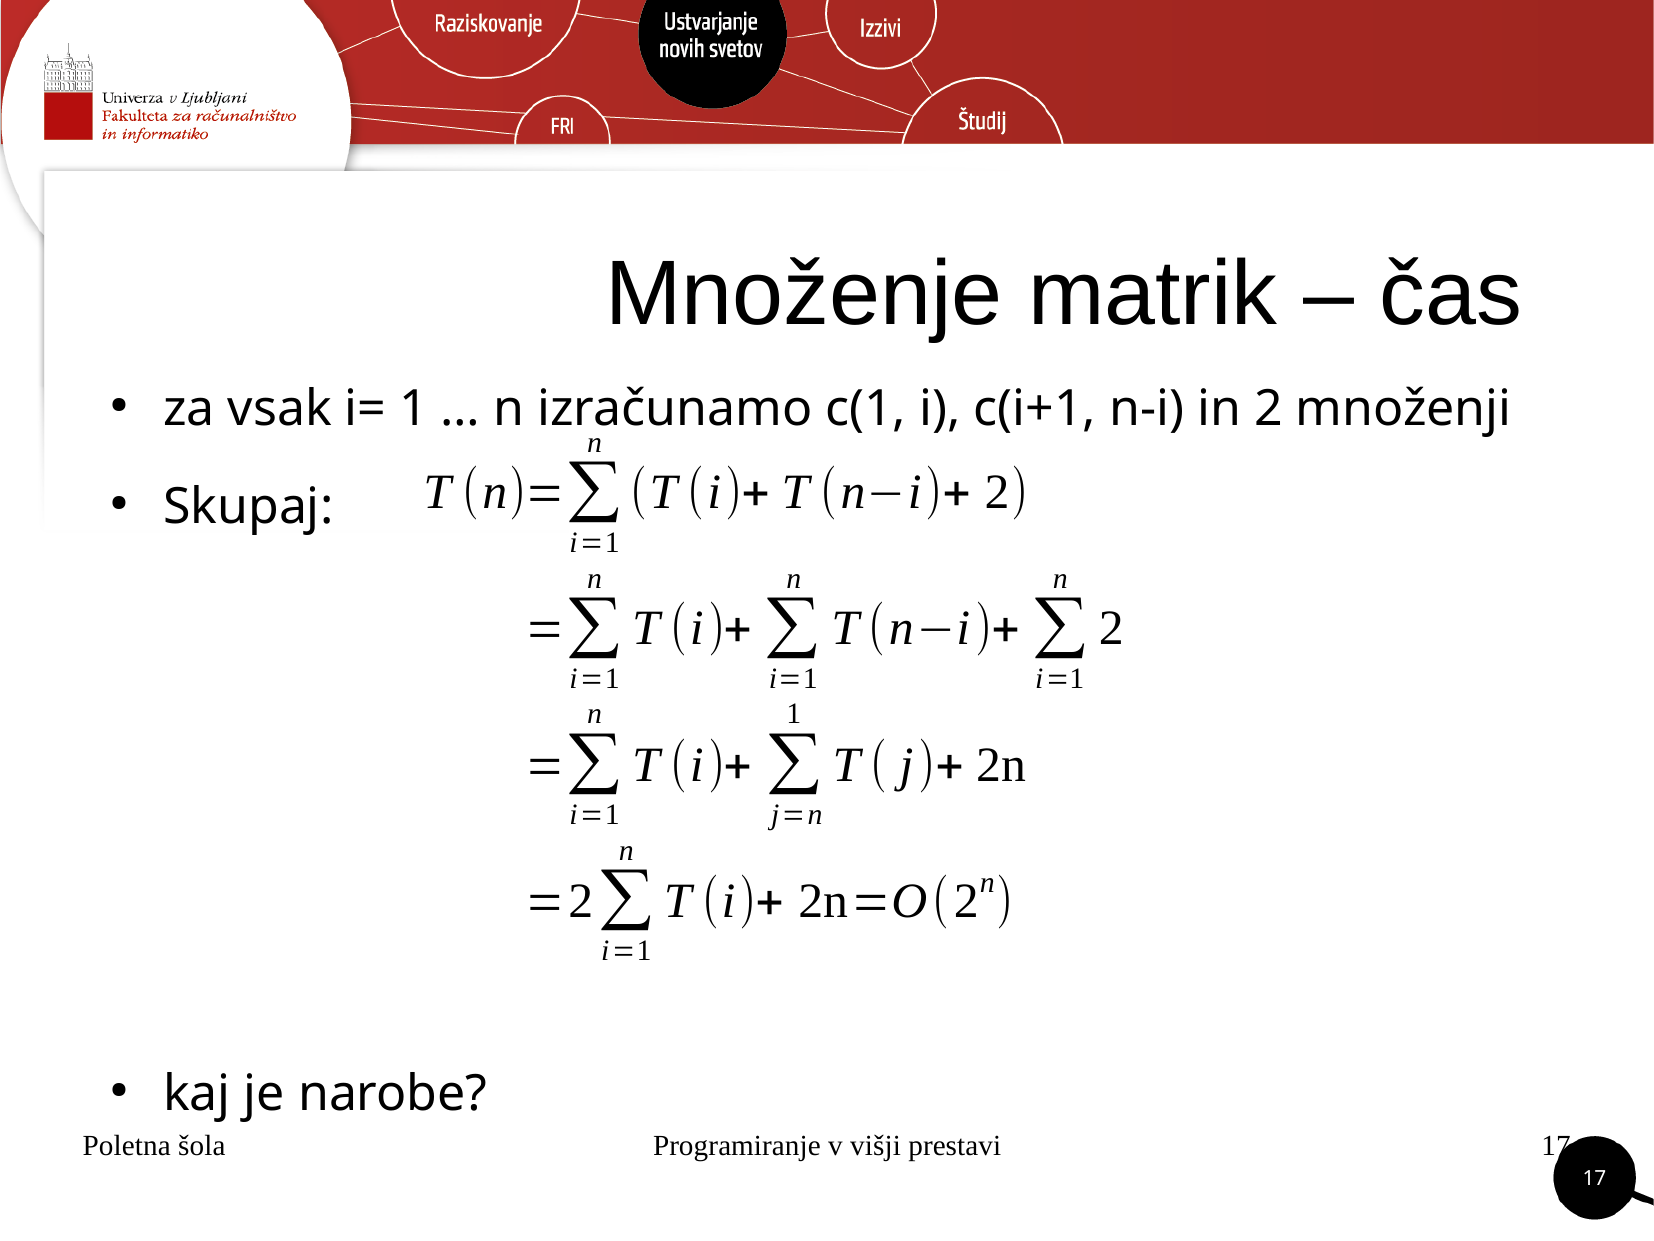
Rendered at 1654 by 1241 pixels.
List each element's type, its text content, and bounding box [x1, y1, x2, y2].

title Množenje matrik – čas [35, 188, 1524, 397]
picture [0, 0, 1654, 1241]
list za vsak i= 1 … n izračunamo c(1, i), c(i+1, n-i) in 2 množenji Skupaj: kaj je narobe? [92, 372, 1548, 1040]
text_box <številka> [1553, 1145, 1636, 1212]
chart [410, 425, 1131, 968]
